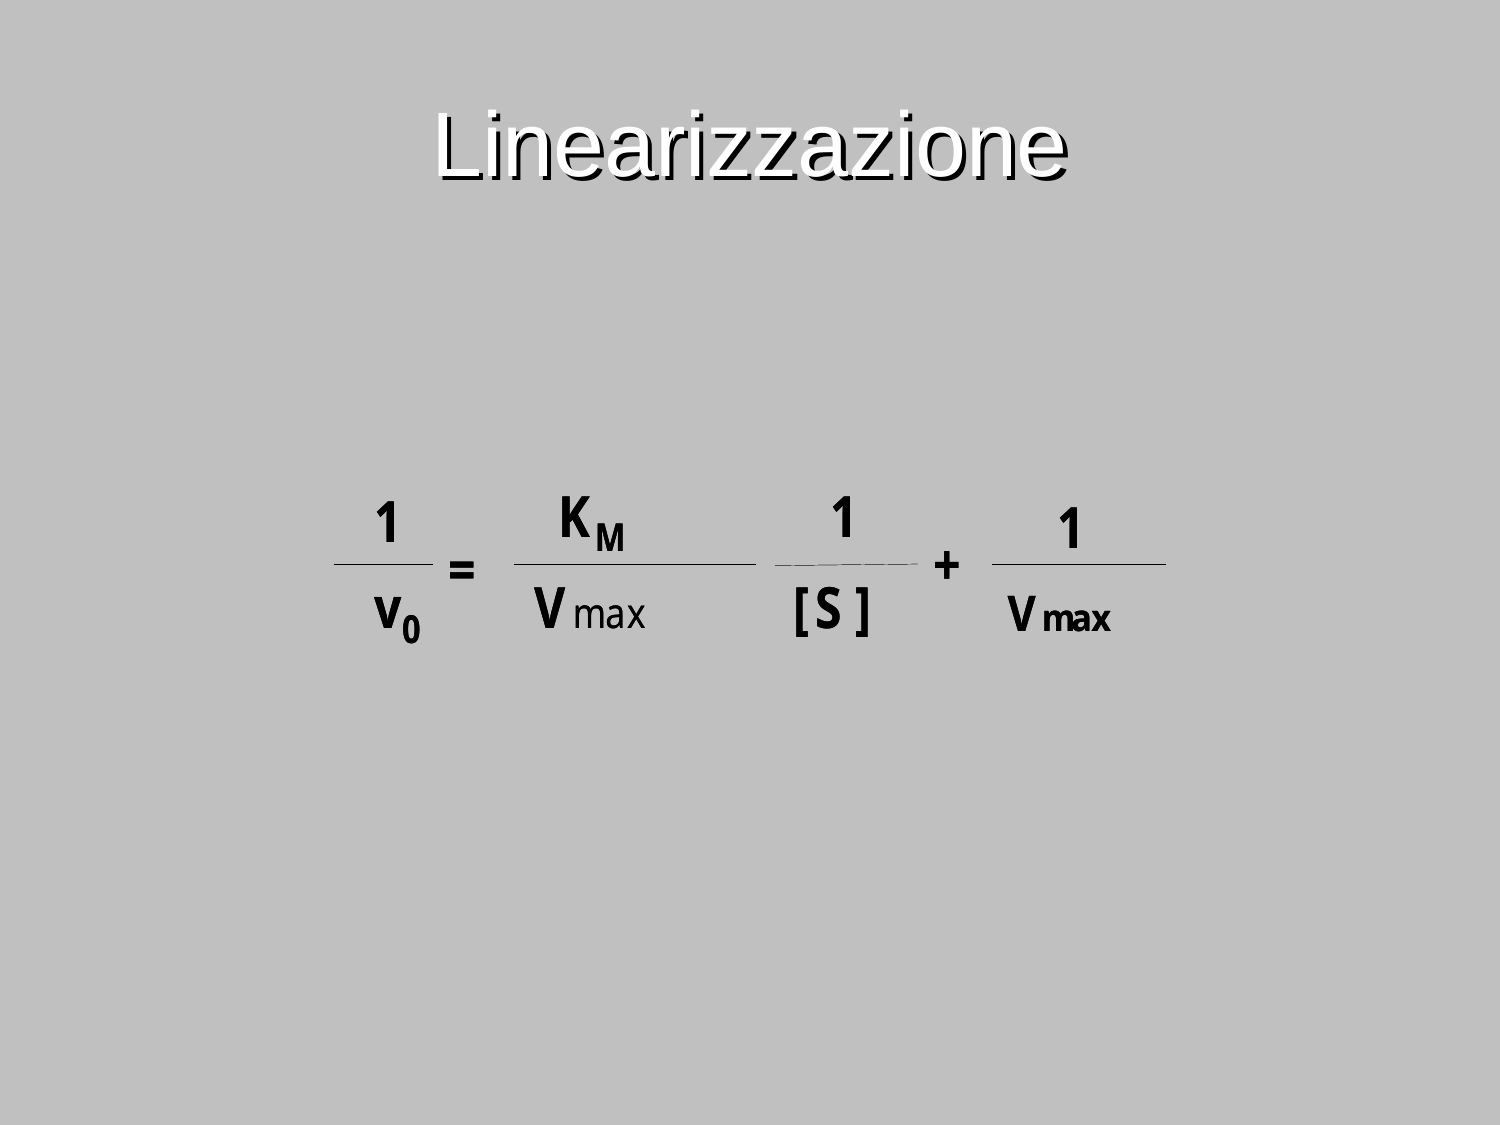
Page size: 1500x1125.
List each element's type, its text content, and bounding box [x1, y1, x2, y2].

picture [332, 476, 1177, 656]
title Linearizzazione [75, 13, 1426, 265]
